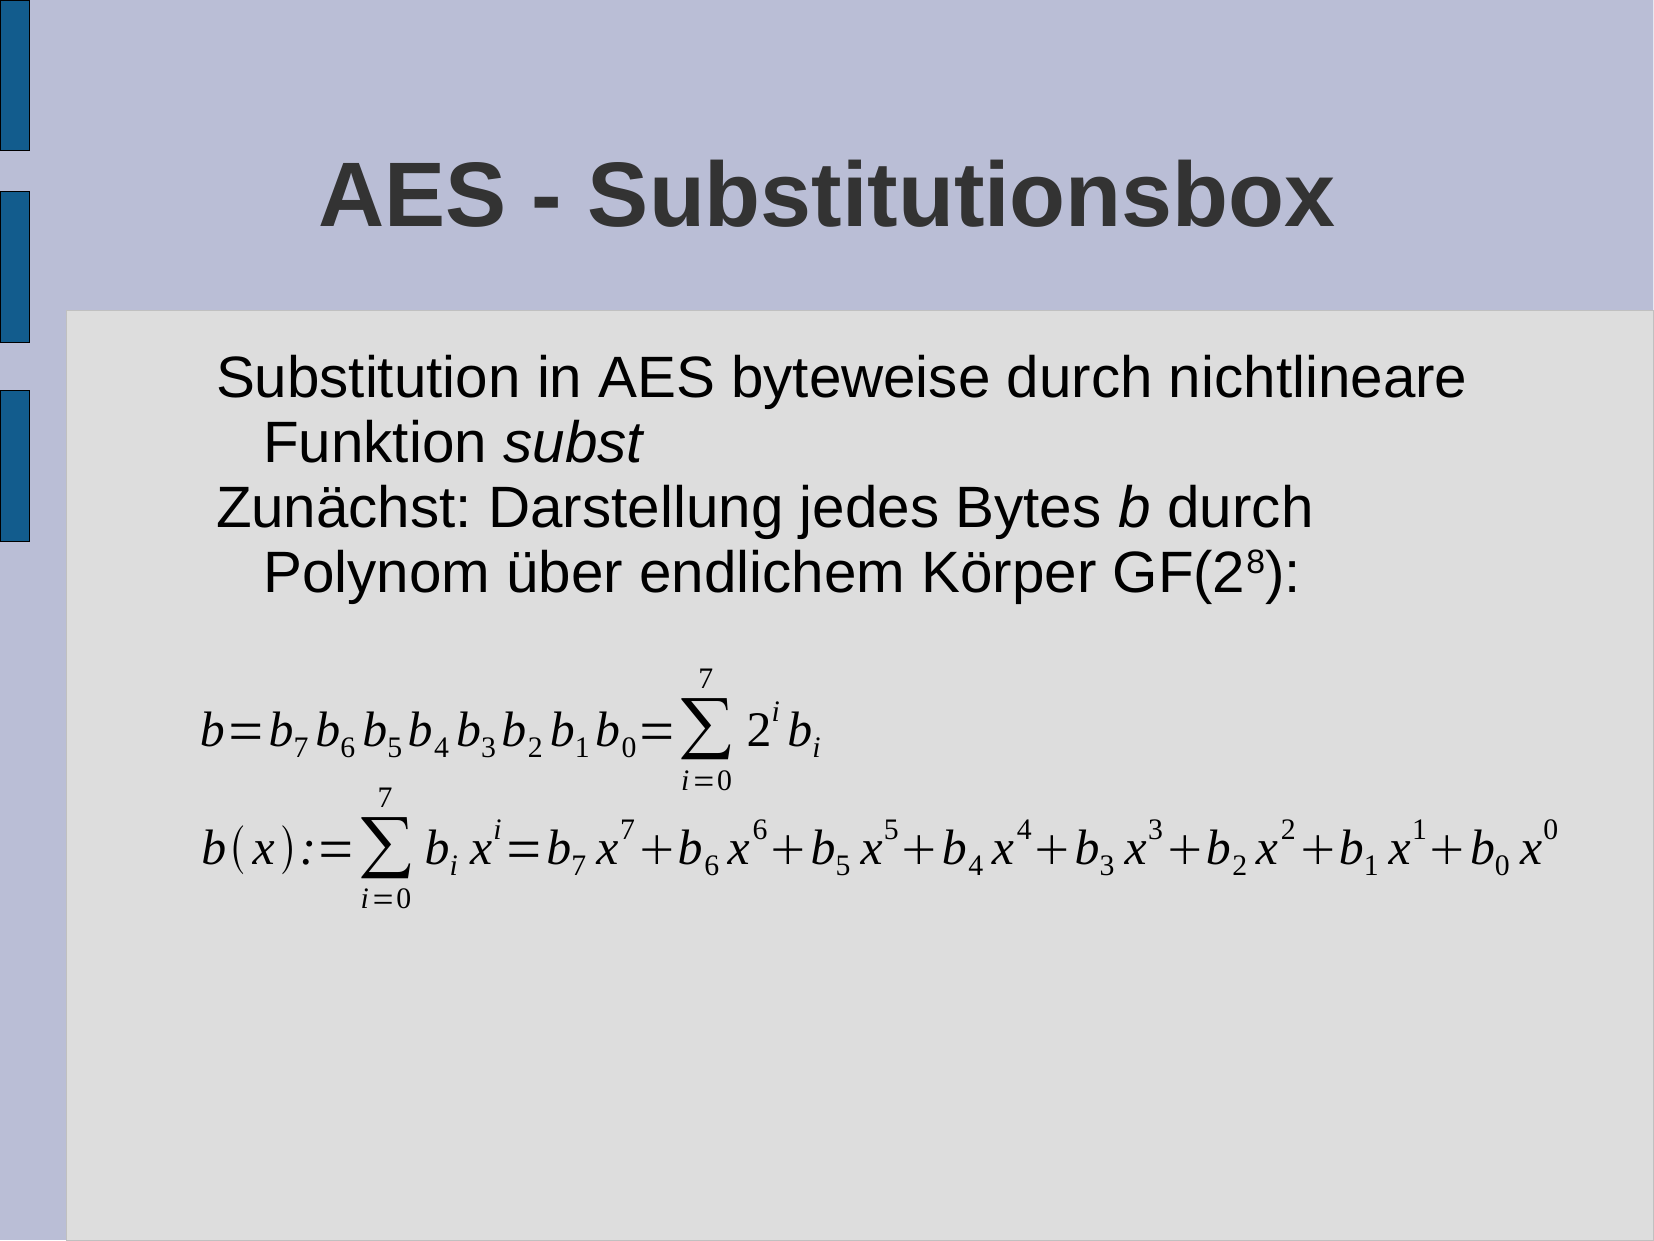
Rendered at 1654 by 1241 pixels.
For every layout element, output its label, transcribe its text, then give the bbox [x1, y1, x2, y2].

title AES - Substitutionsbox [121, 91, 1534, 299]
chart [193, 662, 1565, 916]
list Substitution in AES byteweise durch nichtlineare Funktion subst Zunächst: Darstellung jedes Bytes b durch Polynom über endlichem Körper GF(28): [121, 344, 1534, 1127]
